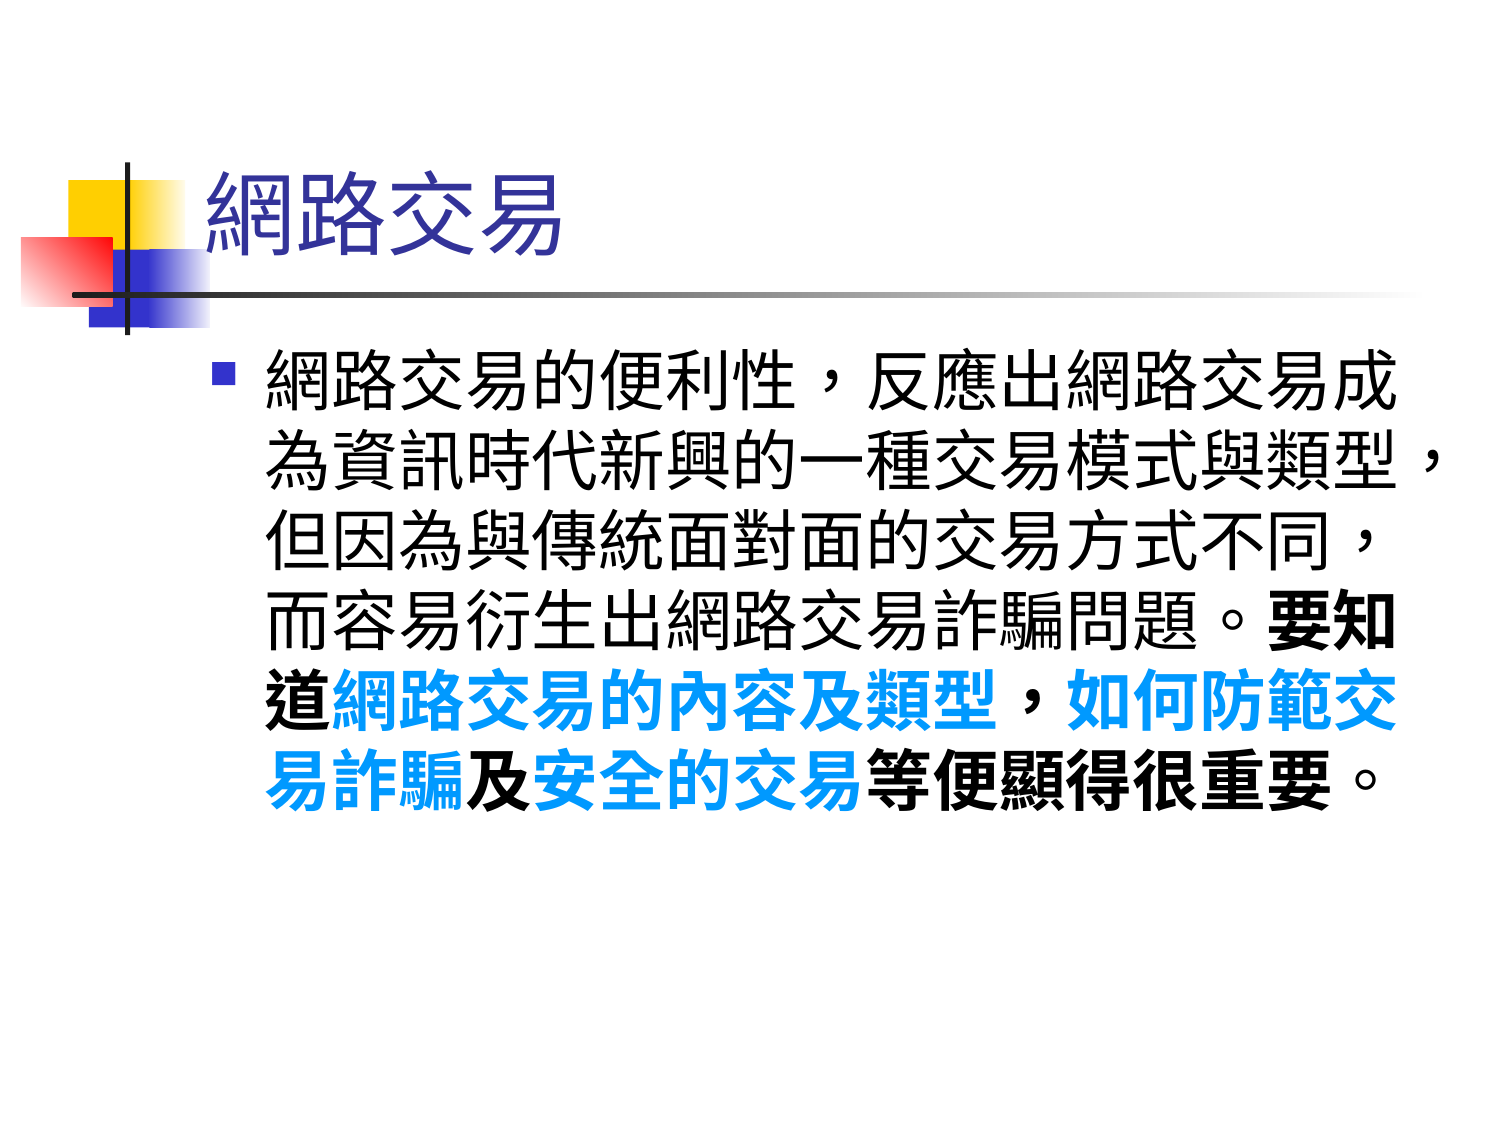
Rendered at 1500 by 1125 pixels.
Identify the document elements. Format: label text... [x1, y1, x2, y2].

list 網路交易的便利性，反應出網路交易成為資訊時代新興的一種交易模式與類型，但因為與傳統面對面的交易方式不同，而容易衍生出網路交易詐騙問題。要知道網路交易的內容及類型，如何防範交易詐騙及安全的交易等便顯得很重要。 [193, 331, 1469, 1007]
title 網路交易 [188, 35, 1468, 276]
